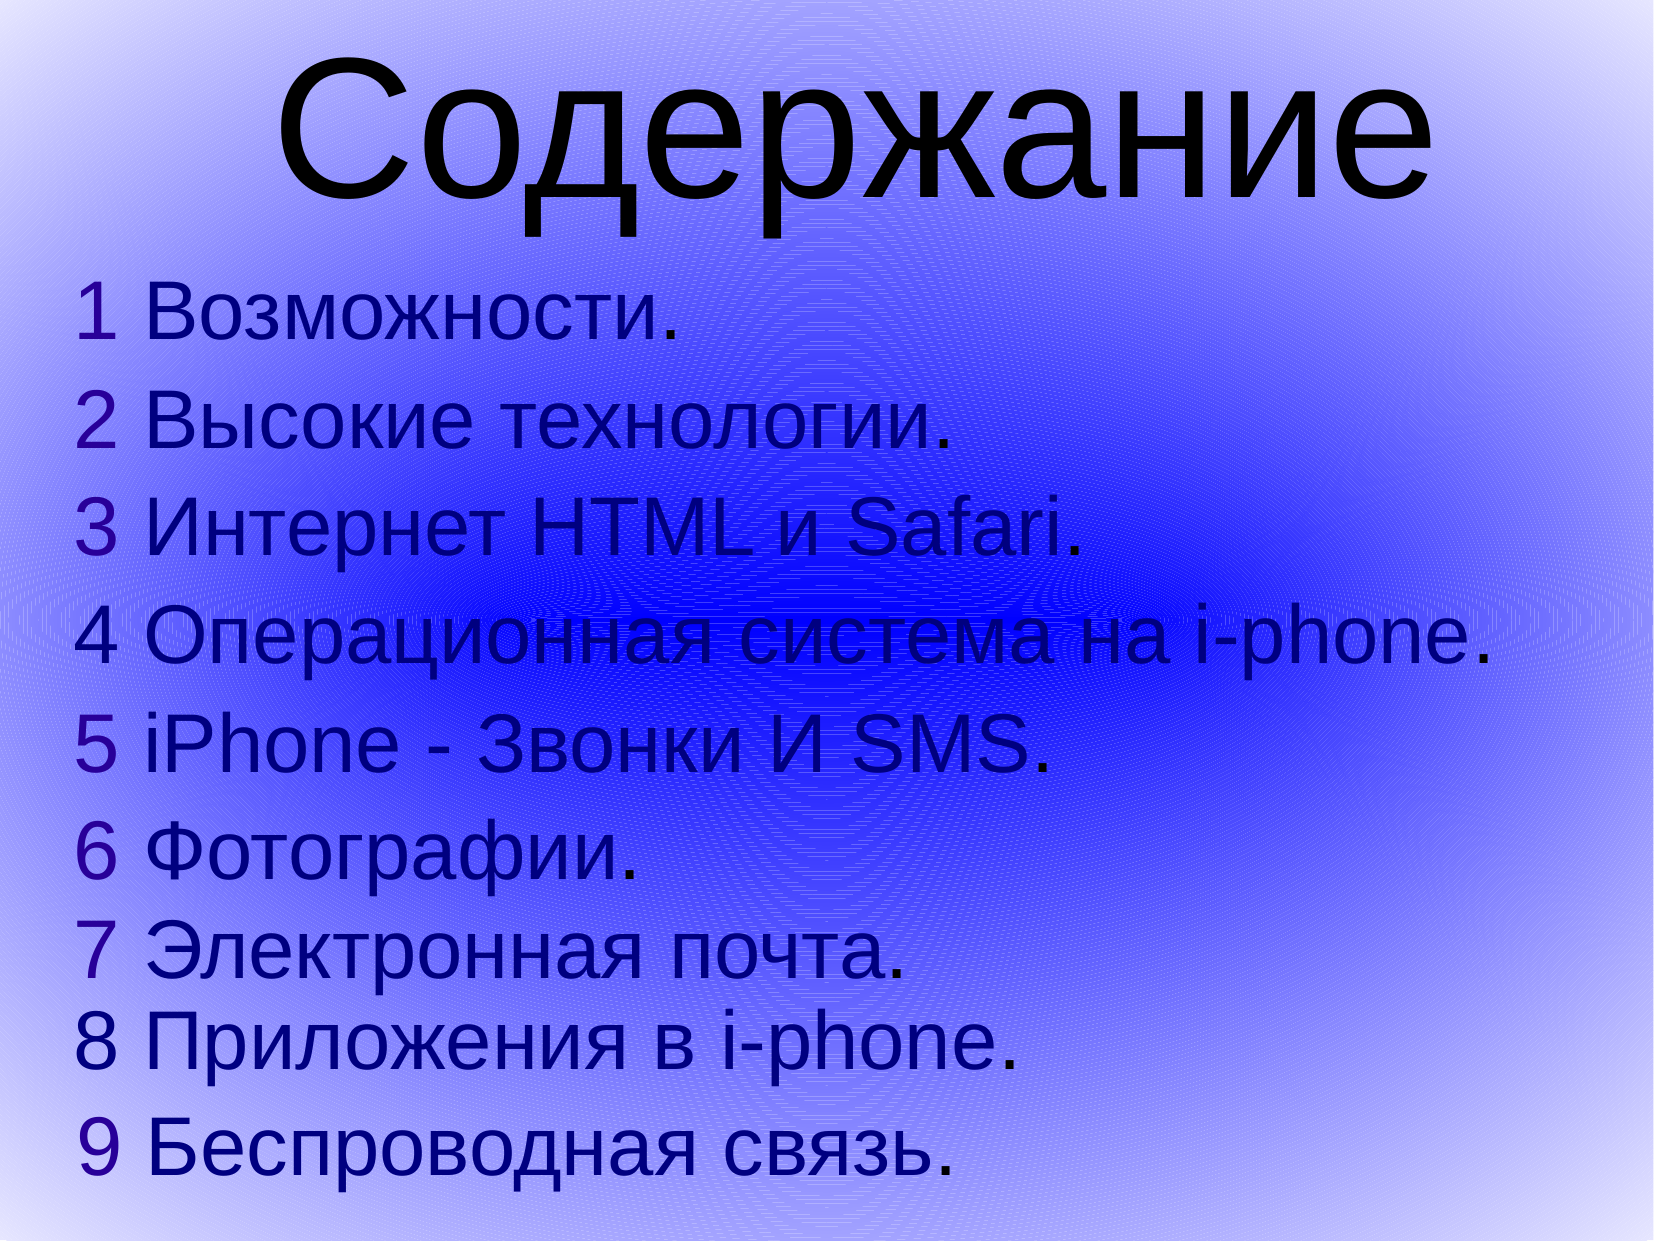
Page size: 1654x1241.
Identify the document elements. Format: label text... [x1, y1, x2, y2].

text_box 8 Приложения в i-phone. [59, 987, 1063, 1095]
text_box 6 Фотографии. [59, 797, 709, 896]
text_box 9 Беспроводная связь. [61, 1093, 1004, 1201]
text_box 2 Высокие технологии. [59, 366, 975, 472]
text_box 4 Операционная система на i-phone. [59, 580, 1595, 737]
text_box 5 iPhone - Звонки И SMS. [59, 689, 1152, 798]
text_box 3 Интернет HTML и Safari. [59, 472, 1123, 580]
text_box 1 Возможности. [59, 257, 1163, 414]
text_box 7 Электронная почта. [59, 896, 945, 987]
text_box Содержание [118, 8, 1595, 296]
